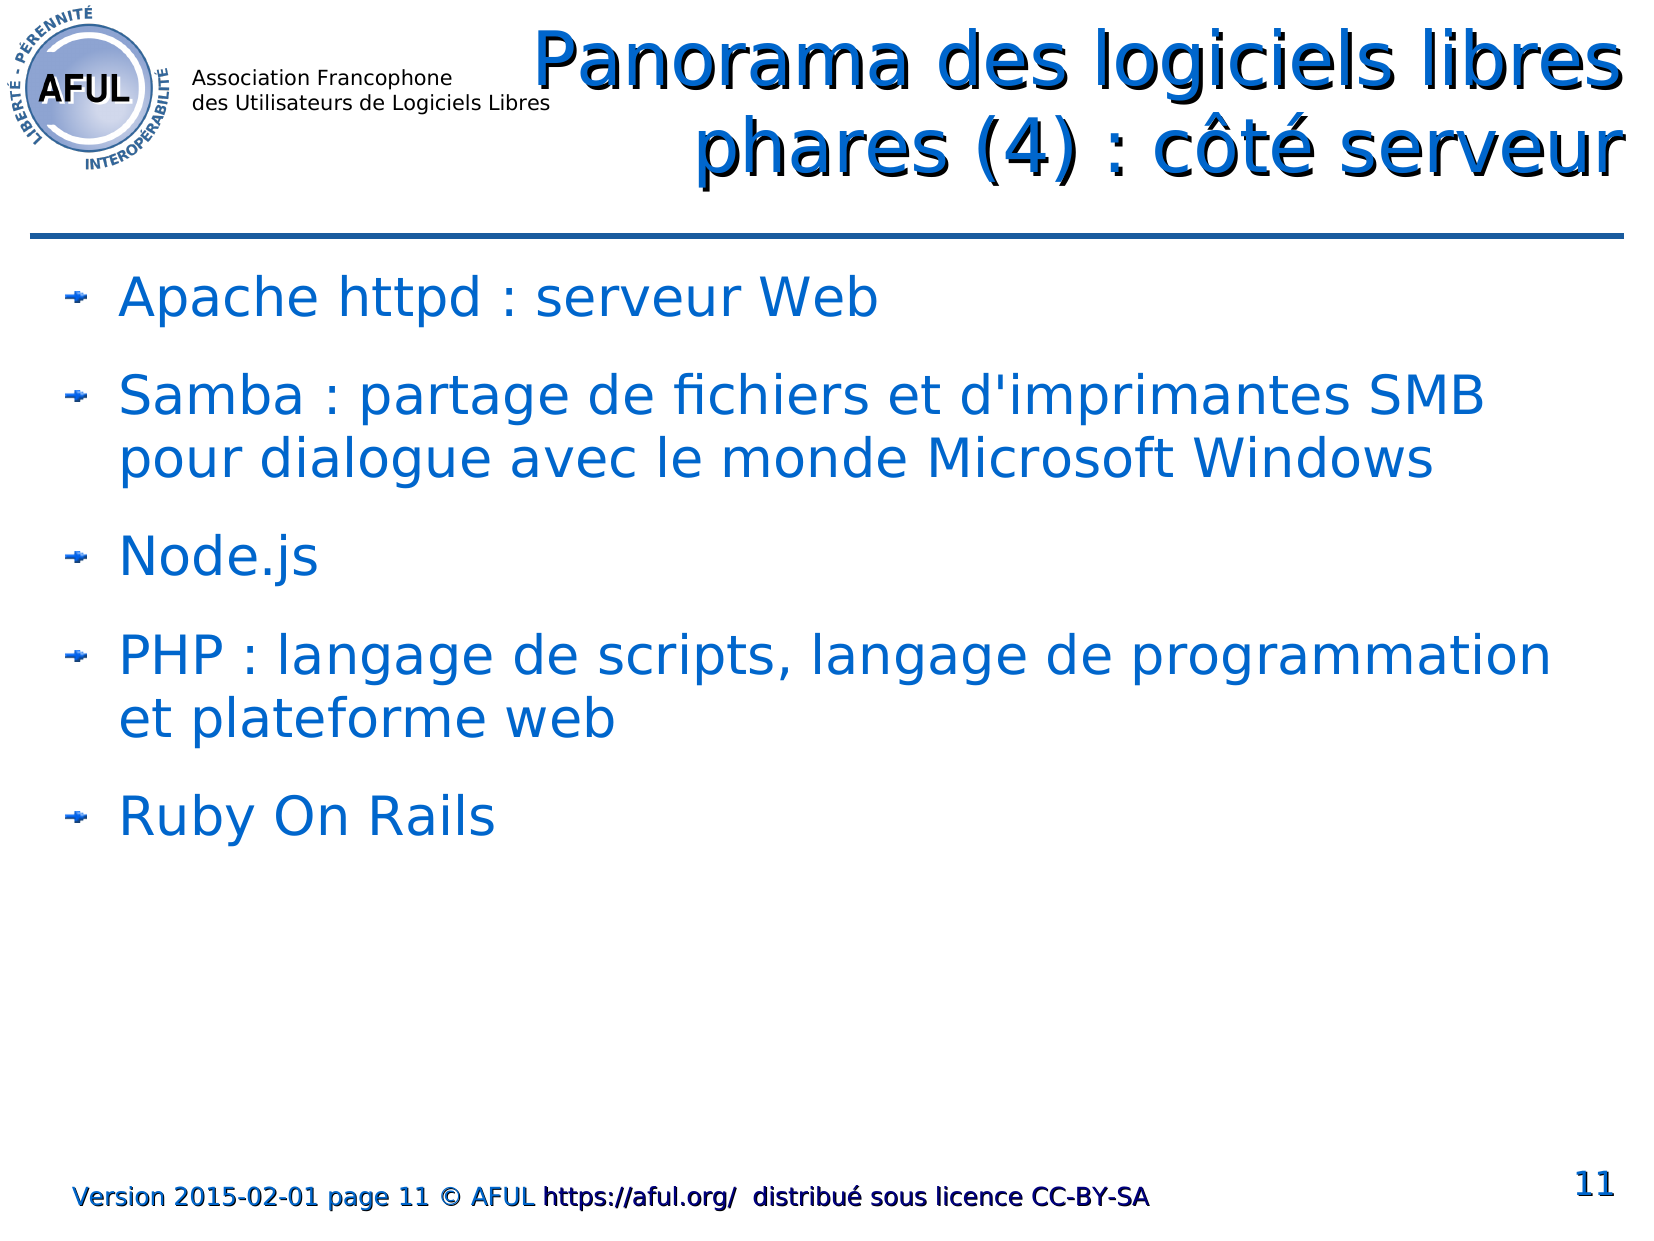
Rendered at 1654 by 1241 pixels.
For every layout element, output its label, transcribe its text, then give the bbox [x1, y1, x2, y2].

title Panorama des logiciels libres phares (4) : côté serveur [501, 0, 1625, 207]
picture [0, 0, 178, 178]
list Apache httpd : serveur Web Samba : partage de fichiers et d'imprimantes SMB pour dialogue avec le monde Microsoft Windows Node.js PHP : langage de scripts, langage de programmation et plateforme web Ruby On Rails [47, 265, 1595, 1211]
